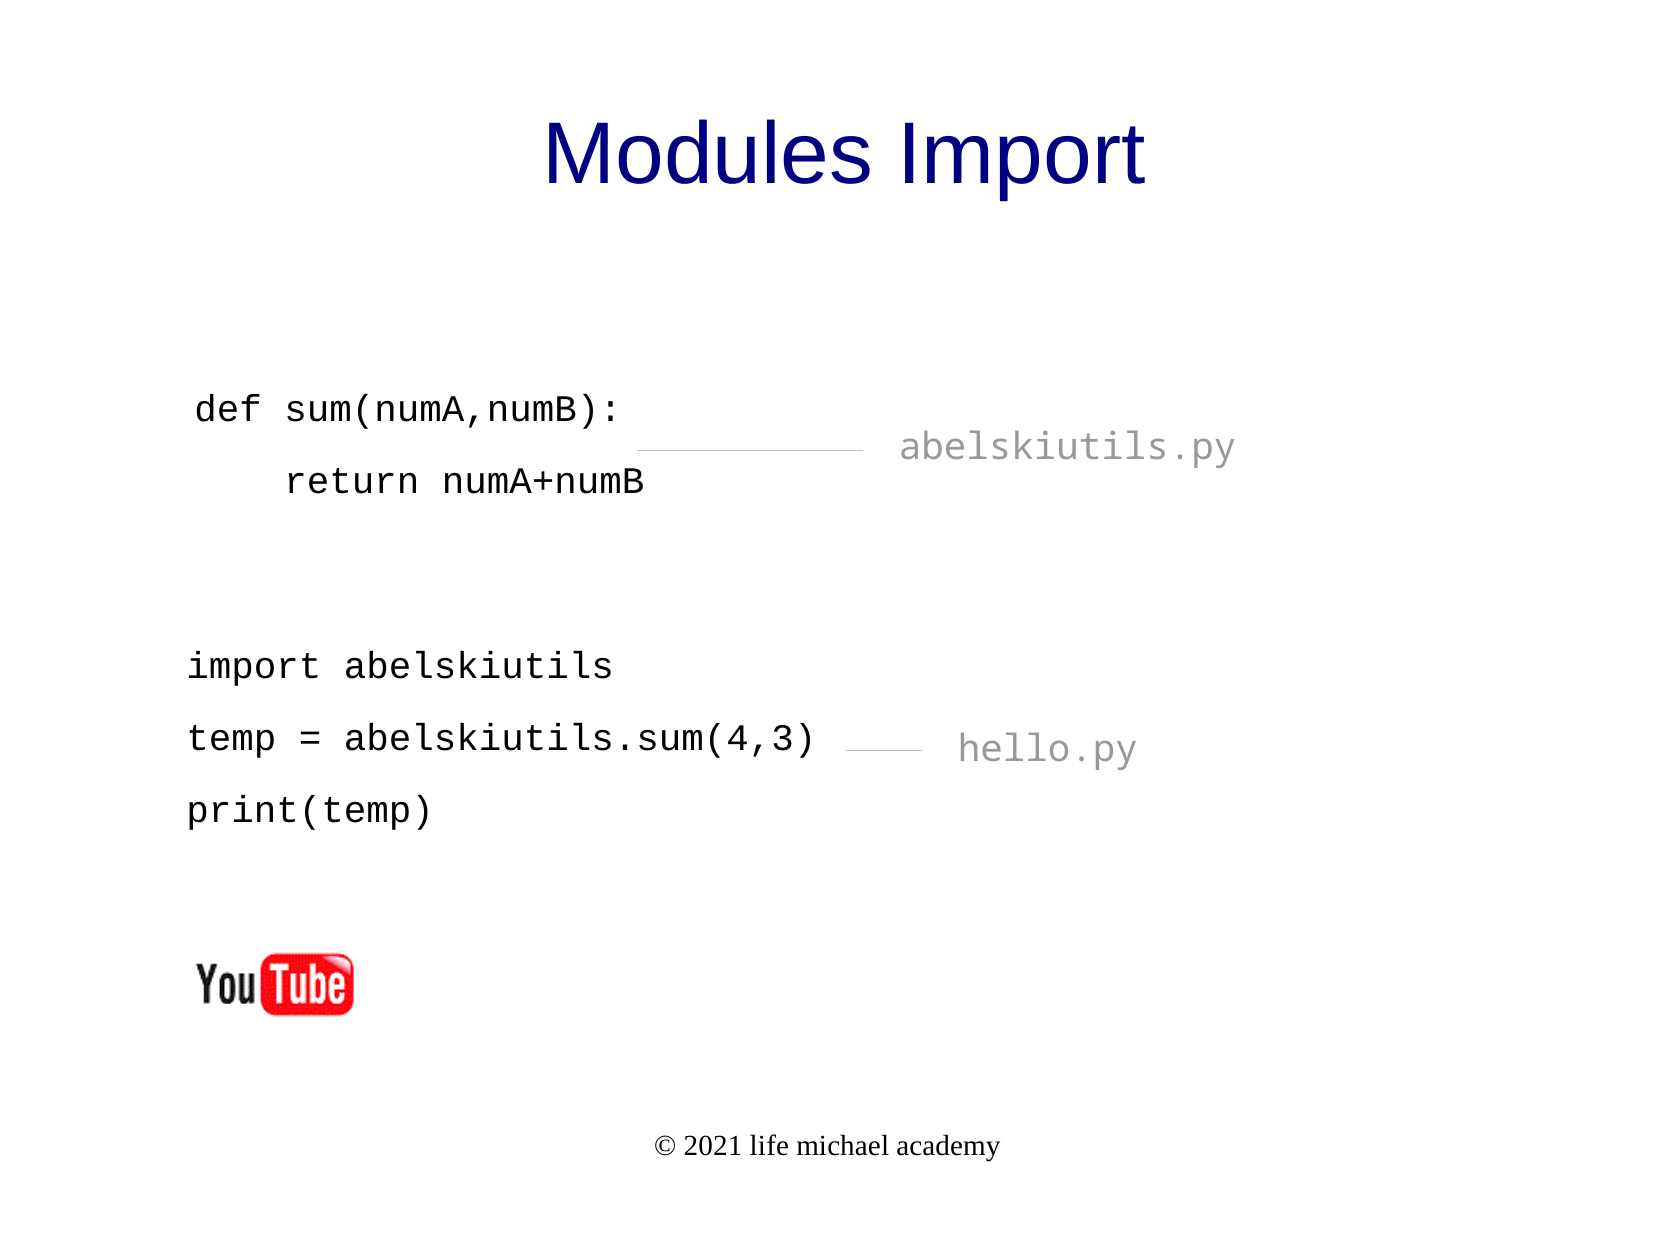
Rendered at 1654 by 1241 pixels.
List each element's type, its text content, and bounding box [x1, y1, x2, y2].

title Modules Import [82, 0, 1571, 541]
list def sum(numA,numB): return numA+numB [179, 382, 668, 639]
text_box hello.py [943, 713, 1394, 773]
picture [179, 942, 376, 1031]
text_box abelskiutils.py [884, 412, 1335, 472]
list import abelskiutils temp = abelskiutils.sum(4,3) print(temp) [171, 639, 938, 913]
